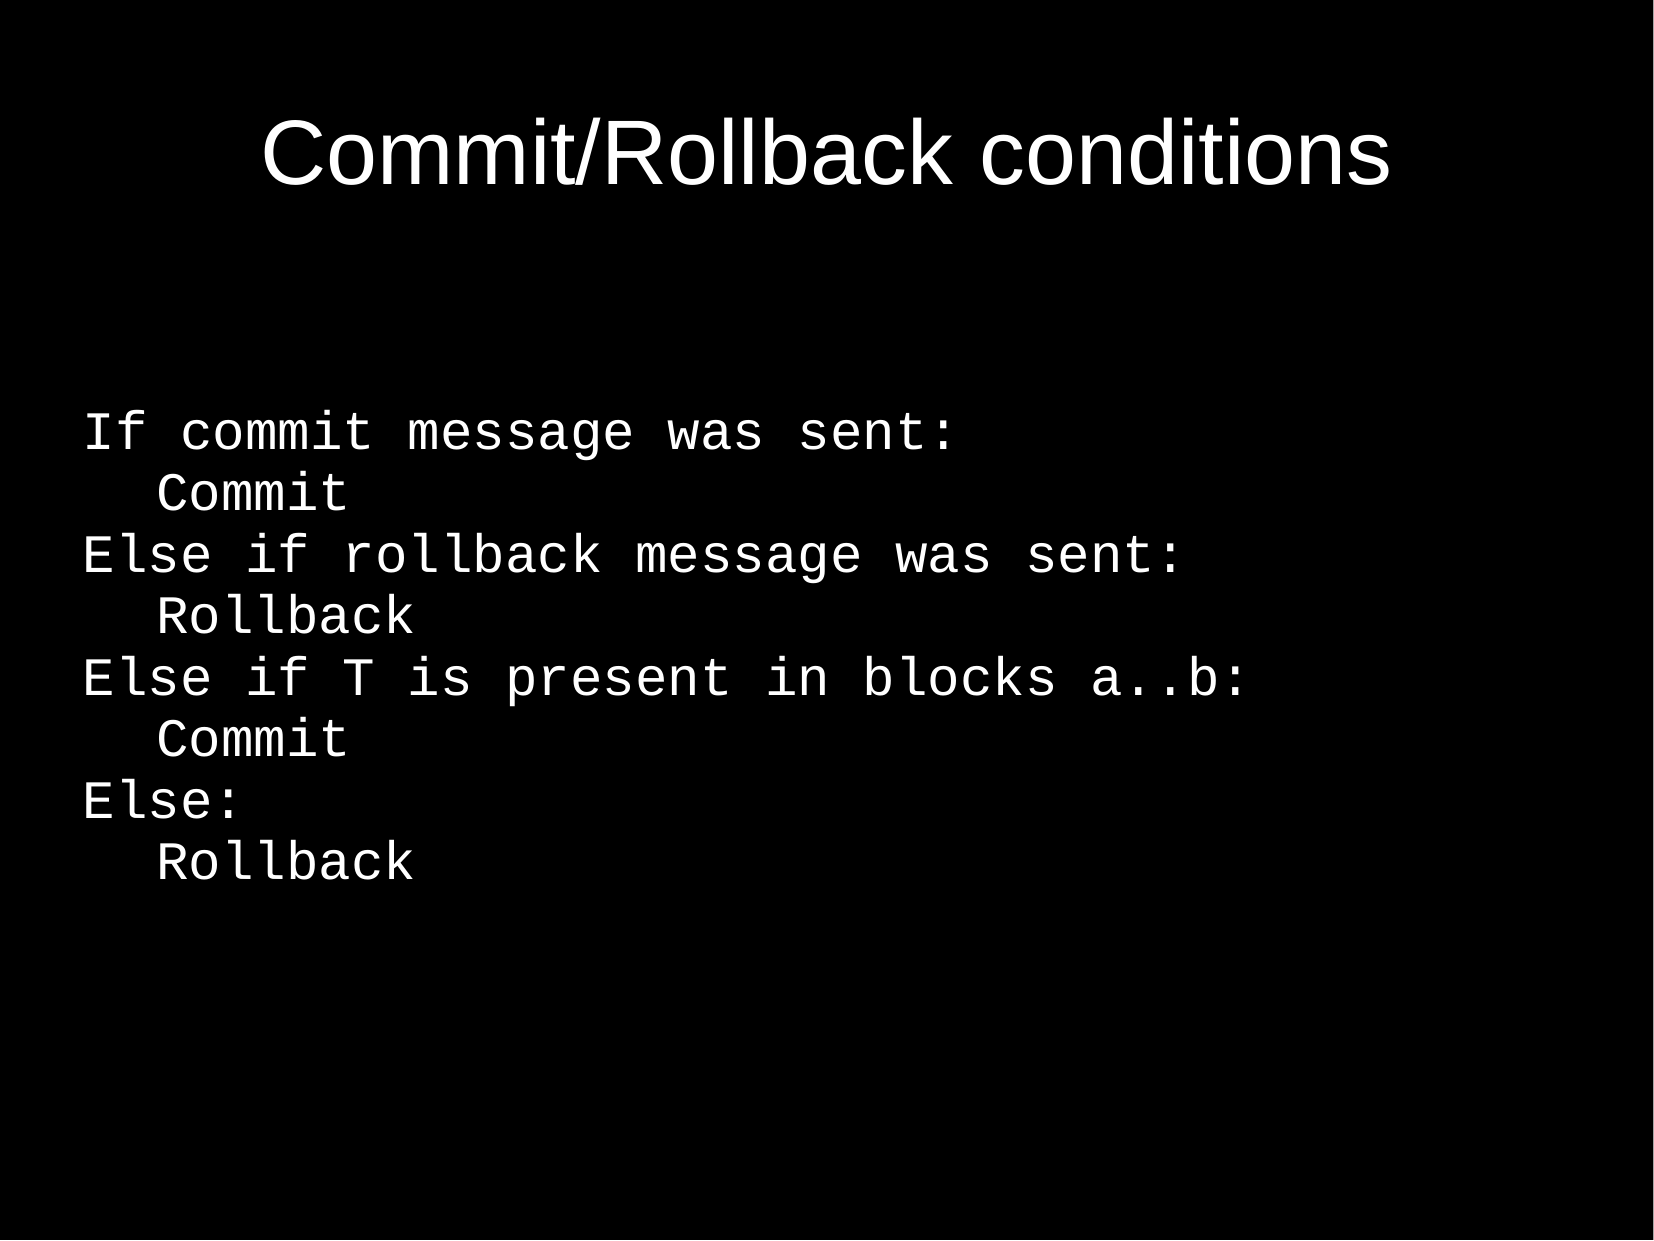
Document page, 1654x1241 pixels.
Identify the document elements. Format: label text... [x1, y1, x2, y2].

title Commit/Rollback conditions [82, 49, 1571, 257]
subtitle If commit message was sent: Commit Else if rollback message was sent: Rollback Else if T is present in blocks a..b: Commit Else: Rollback [82, 290, 1630, 1010]
